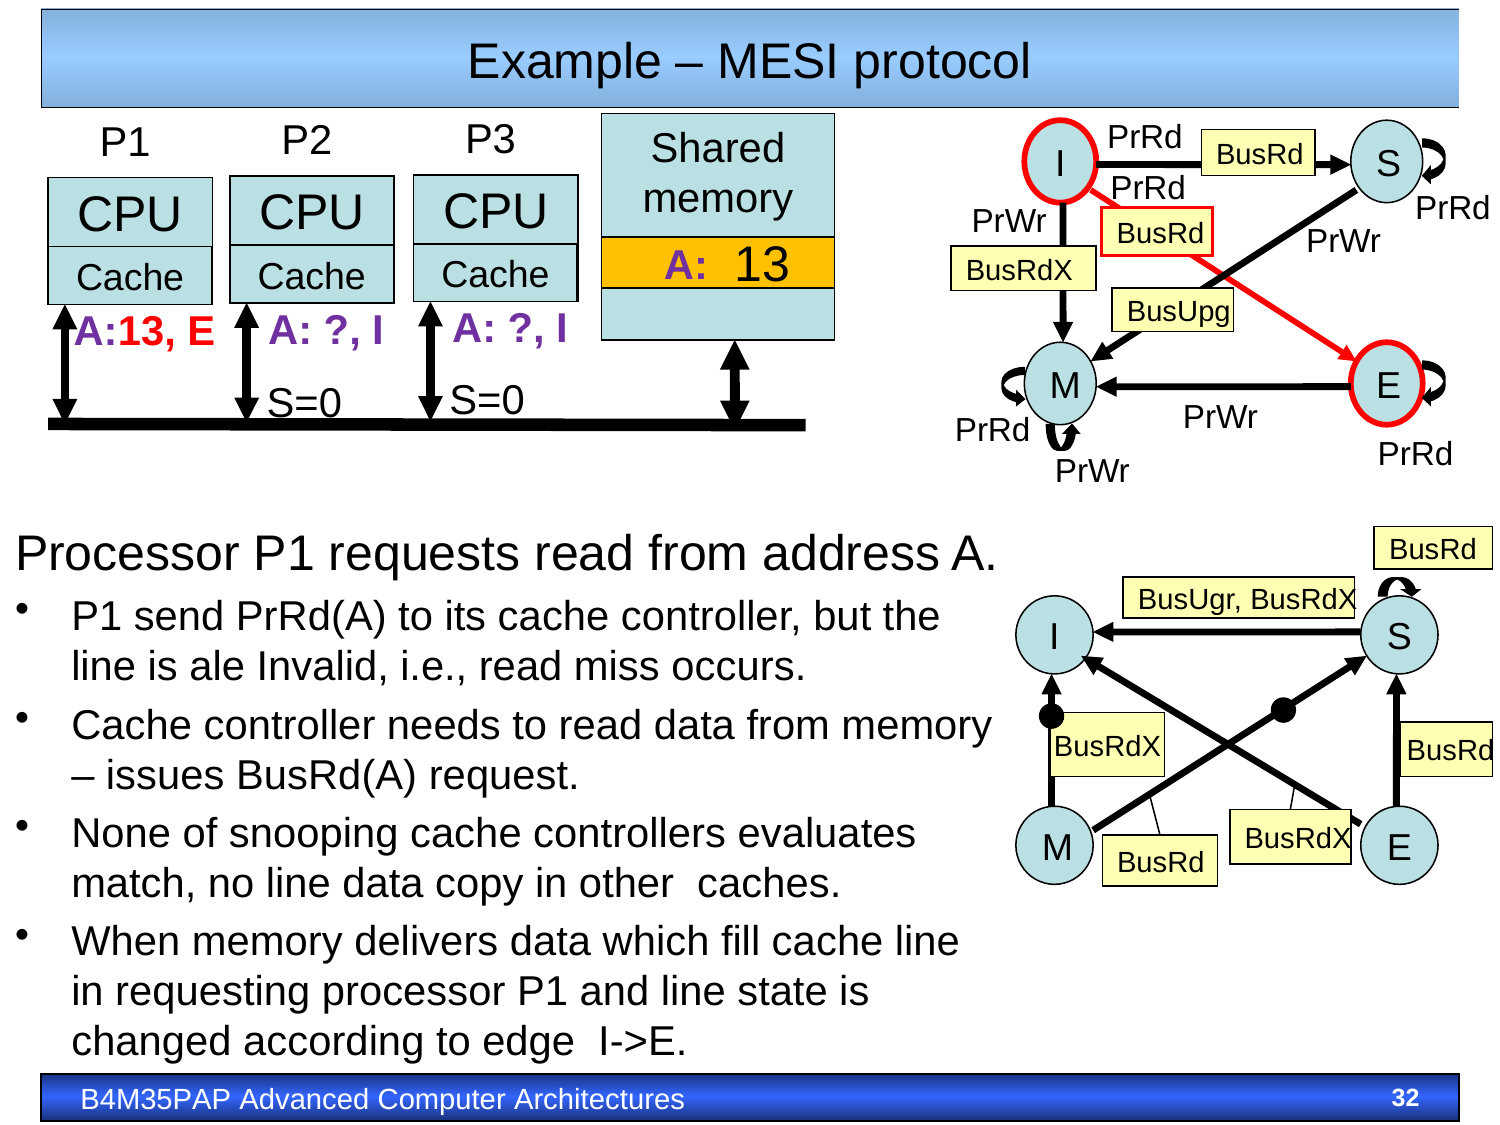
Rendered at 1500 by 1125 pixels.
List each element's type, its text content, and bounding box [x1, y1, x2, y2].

text_box P2 [265, 108, 349, 171]
text_box S=0 [251, 368, 357, 434]
text_box E [1350, 342, 1423, 424]
text_box A:13, E [58, 296, 230, 362]
text_box PrRd [1359, 424, 1472, 480]
text_box [1039, 704, 1064, 729]
text_box BusRd [1400, 722, 1493, 777]
text_box I [1024, 120, 1058, 191]
text_box S=0 [434, 365, 540, 431]
text_box M [1015, 806, 1094, 885]
text_box CPU [48, 177, 213, 296]
text_box PrRd [933, 400, 1046, 456]
text_box PrRd [1054, 108, 1244, 163]
text_box PrWr [956, 191, 1062, 247]
text_box A: ?, I [437, 293, 583, 359]
text_box BusUpg [1112, 287, 1234, 332]
text_box P3 [449, 108, 532, 170]
text_box A: [638, 230, 724, 296]
text_box BusRdX [1050, 712, 1165, 777]
text_box [601, 237, 638, 289]
text_box Cache [229, 245, 394, 303]
text_box BusUgr, BusRdX [1123, 577, 1355, 618]
text_box [1046, 424, 1079, 451]
text_box PrRd [1058, 159, 1248, 214]
text_box [805, 237, 835, 289]
text_box [1378, 577, 1420, 596]
text_box 13 [705, 223, 805, 299]
text_box BusRd [1244, 129, 1315, 176]
text_box A: ?, I [253, 295, 399, 361]
text_box I [1015, 595, 1094, 674]
text_box PrRd [1400, 178, 1500, 234]
text_box [1422, 361, 1445, 405]
text_box BusRdX [1229, 809, 1351, 864]
text_box P1 [83, 108, 167, 172]
text_box PrWr [1151, 387, 1290, 488]
text_box E [1360, 806, 1439, 885]
text_box [1271, 698, 1296, 723]
text_box Shared memory [601, 113, 835, 237]
text_box M [1024, 342, 1097, 425]
text_box PrWr [950, 441, 1234, 542]
text_box [1422, 139, 1445, 178]
text_box S [1360, 595, 1439, 674]
text_box BusRdX [950, 246, 1097, 291]
text_box CPU [229, 176, 395, 295]
text_box BusRd [1101, 214, 1213, 256]
title Example – MESI protocol [41, 8, 1459, 108]
text_box [1002, 367, 1025, 400]
text_box PrWr [1291, 211, 1423, 312]
text_box Cache [413, 243, 578, 302]
text_box S [1350, 120, 1423, 203]
text_box BusRd [1373, 526, 1493, 570]
text_box Cache [48, 246, 212, 305]
text_box BusRd [1102, 834, 1218, 886]
text_box Processor P1 requests read from address A. P1 send PrRd(A) to its cache controller, but the line is ale Invalid, i.e., read miss occurs. Cache controller needs to read data from memory – issues BusRd(A) request. None of snooping cache controllers evaluates match, no line data copy in other caches. When memory delivers data which fill cache line in requesting processor P1 and line state is changed according to edge I->E. [0, 513, 1015, 1005]
text_box CPU [413, 174, 578, 243]
text_box Shared memory [601, 289, 835, 340]
